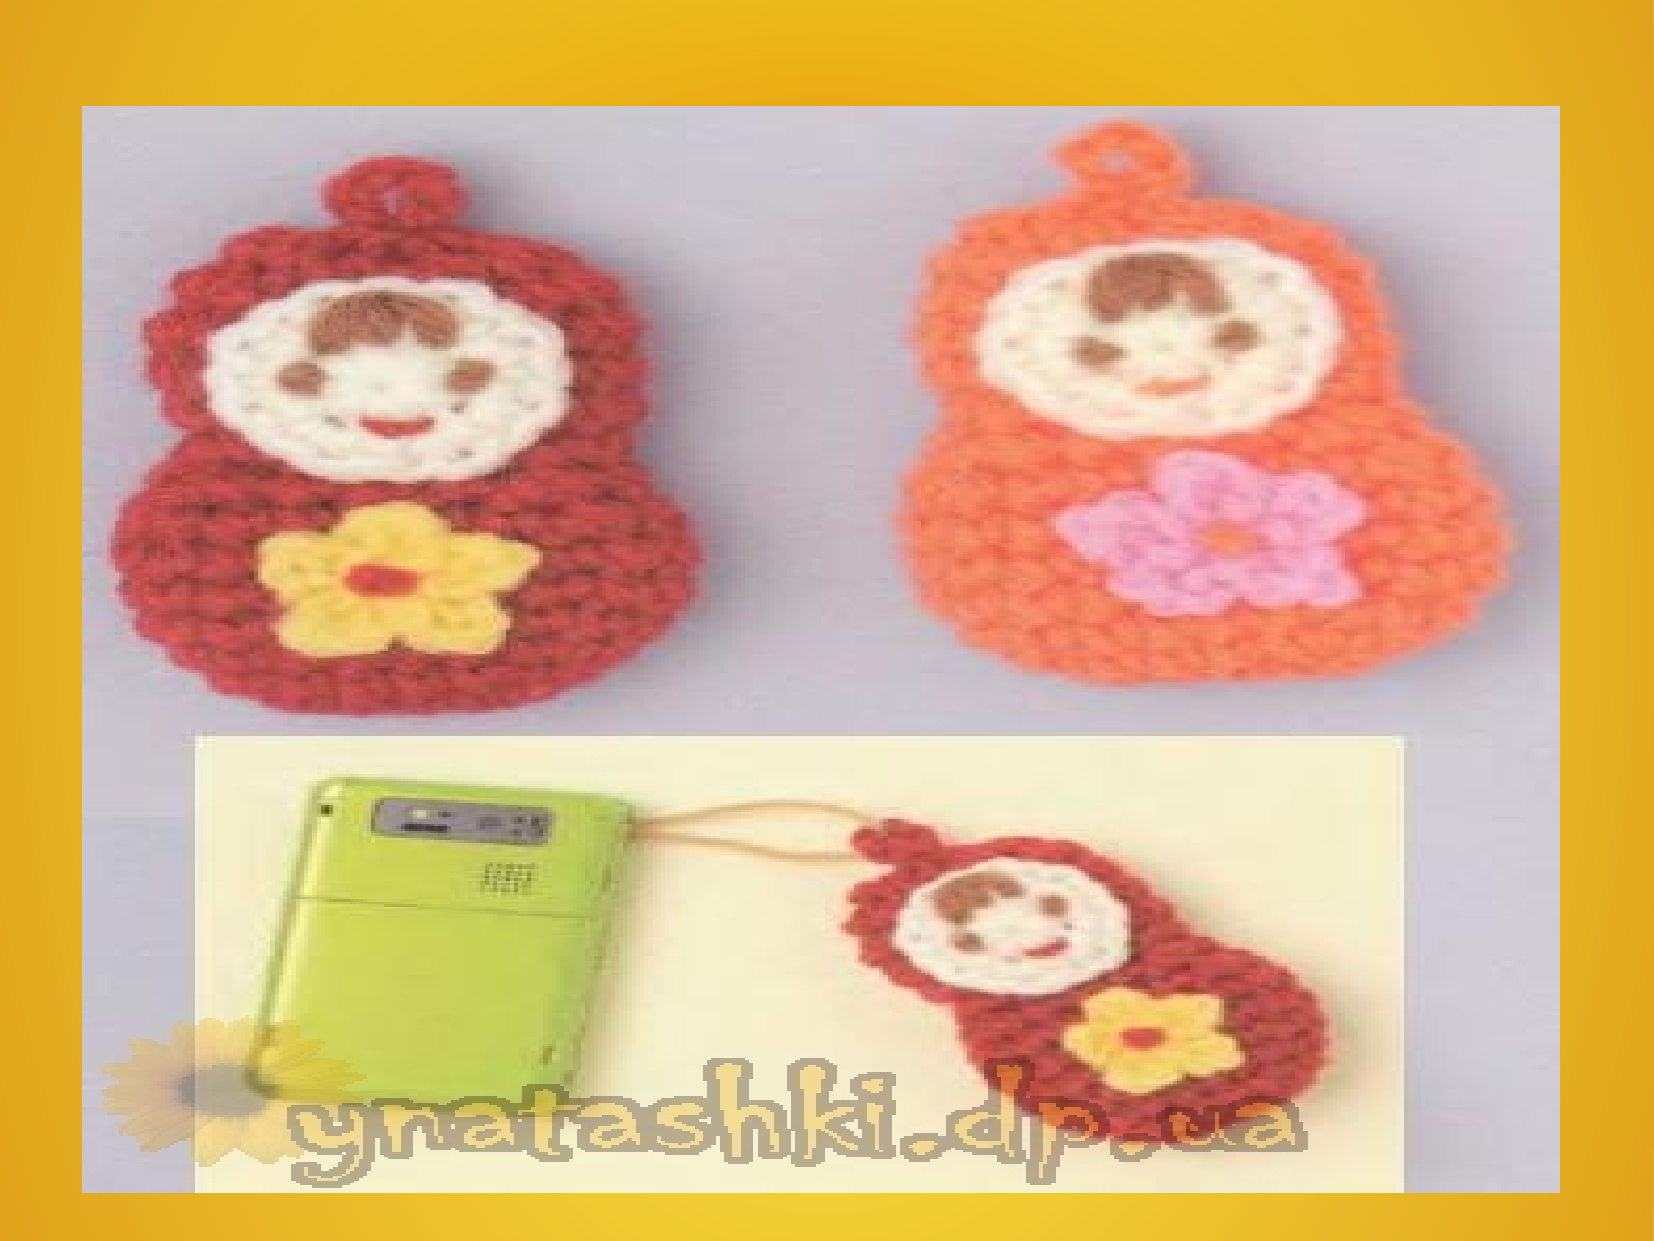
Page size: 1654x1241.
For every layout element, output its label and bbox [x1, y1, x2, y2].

picture [82, 106, 1560, 1193]
